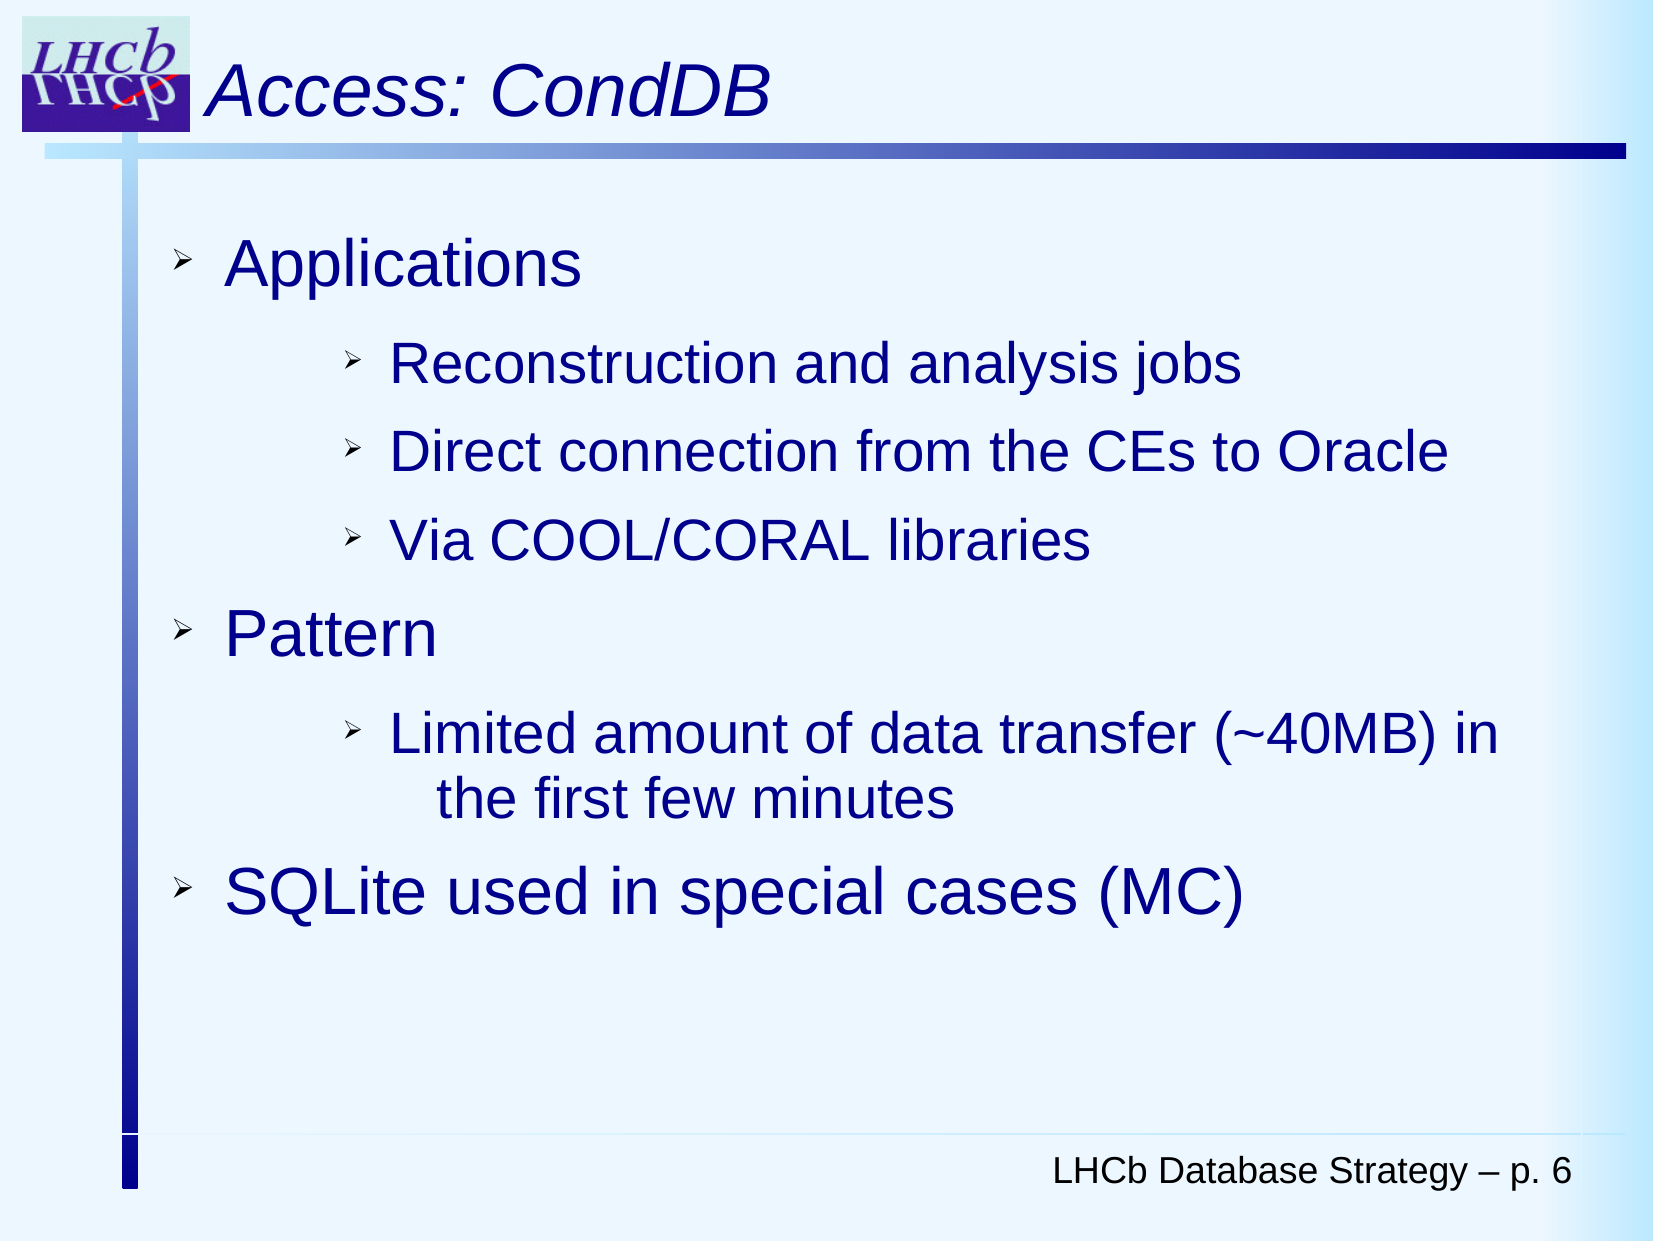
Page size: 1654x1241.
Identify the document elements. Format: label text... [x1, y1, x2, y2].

list Applications Reconstruction and analysis jobs Direct connection from the CEs to Oracle Via COOL/CORAL libraries Pattern Limited amount of data transfer (~40MB) in the first few minutes SQLite used in special cases (MC) [153, 226, 1533, 1095]
title Access: CondDB [206, 0, 1582, 182]
picture [22, 16, 190, 132]
